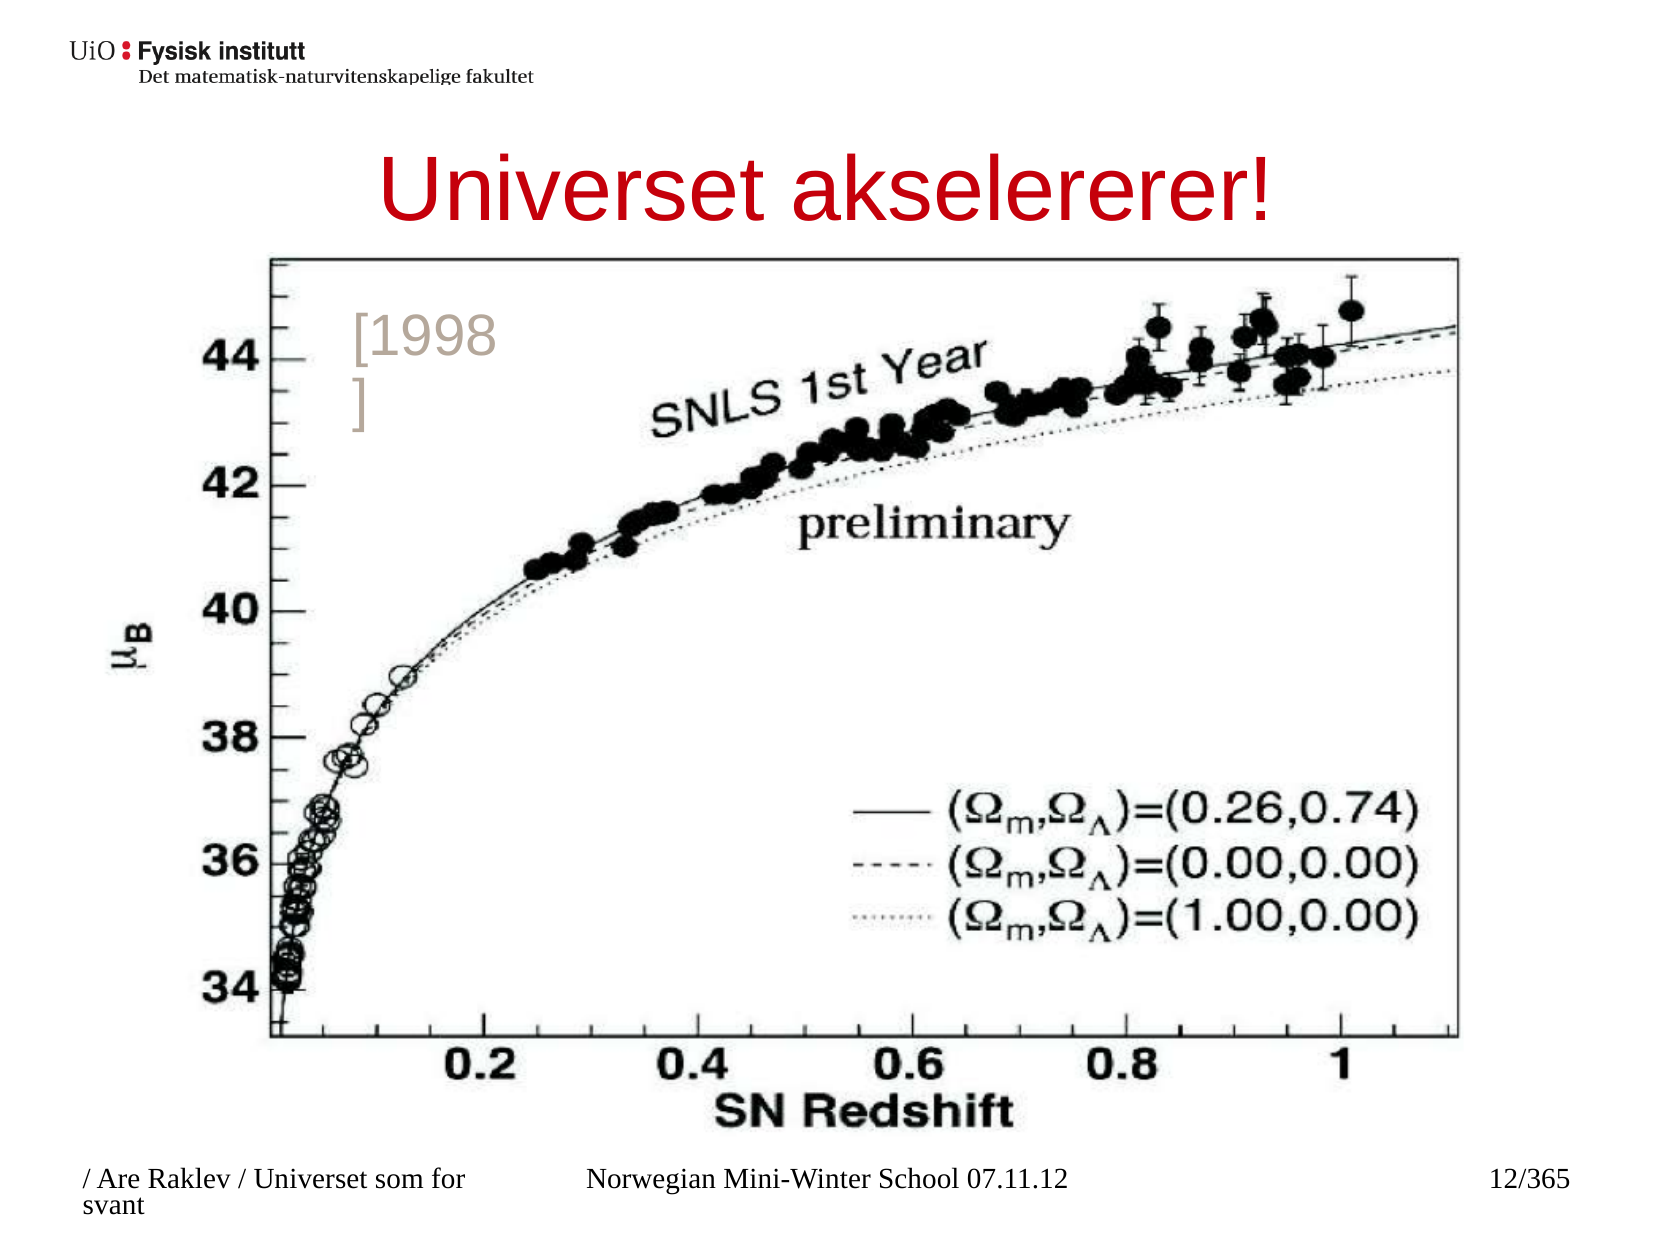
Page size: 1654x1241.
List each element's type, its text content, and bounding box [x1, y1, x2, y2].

text_box [1998] [337, 295, 530, 376]
picture [68, 37, 537, 89]
title Universet akselererer! [82, 84, 1571, 292]
picture [83, 252, 1497, 1137]
